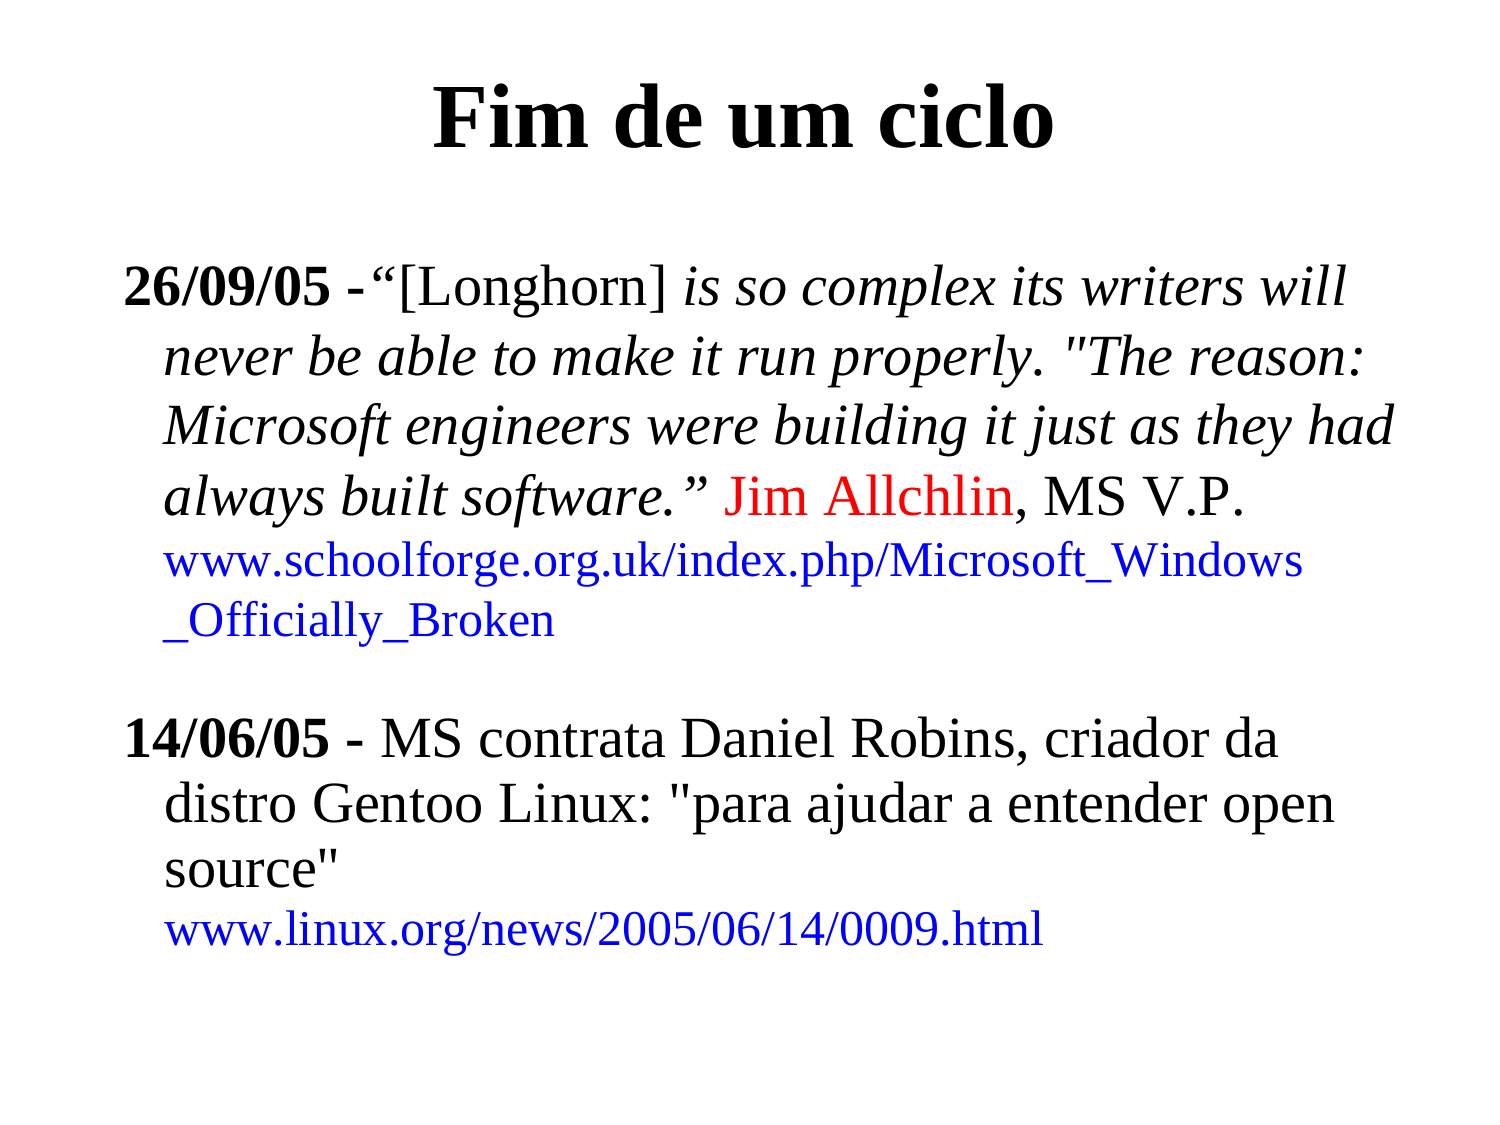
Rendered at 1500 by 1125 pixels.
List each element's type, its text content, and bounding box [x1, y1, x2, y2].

text_box Fim de um ciclo [28, 19, 1484, 208]
text_box 26/09/05 -“[Longhorn] is so complex its writers will never be able to make it run properly. "The reason: Microsoft engineers were building it just as they had always built software.” Jim Allchlin, MS V.P. www.schoolforge.org.uk/index.php/Microsoft_Windows _Officially_Broken 14/06/05 - MS contrata Daniel Robins, criador da distro Gentoo Linux: "para ajudar a entender open source" www.linux.org/news/2005/06/14/0009.html [123, 246, 1402, 700]
